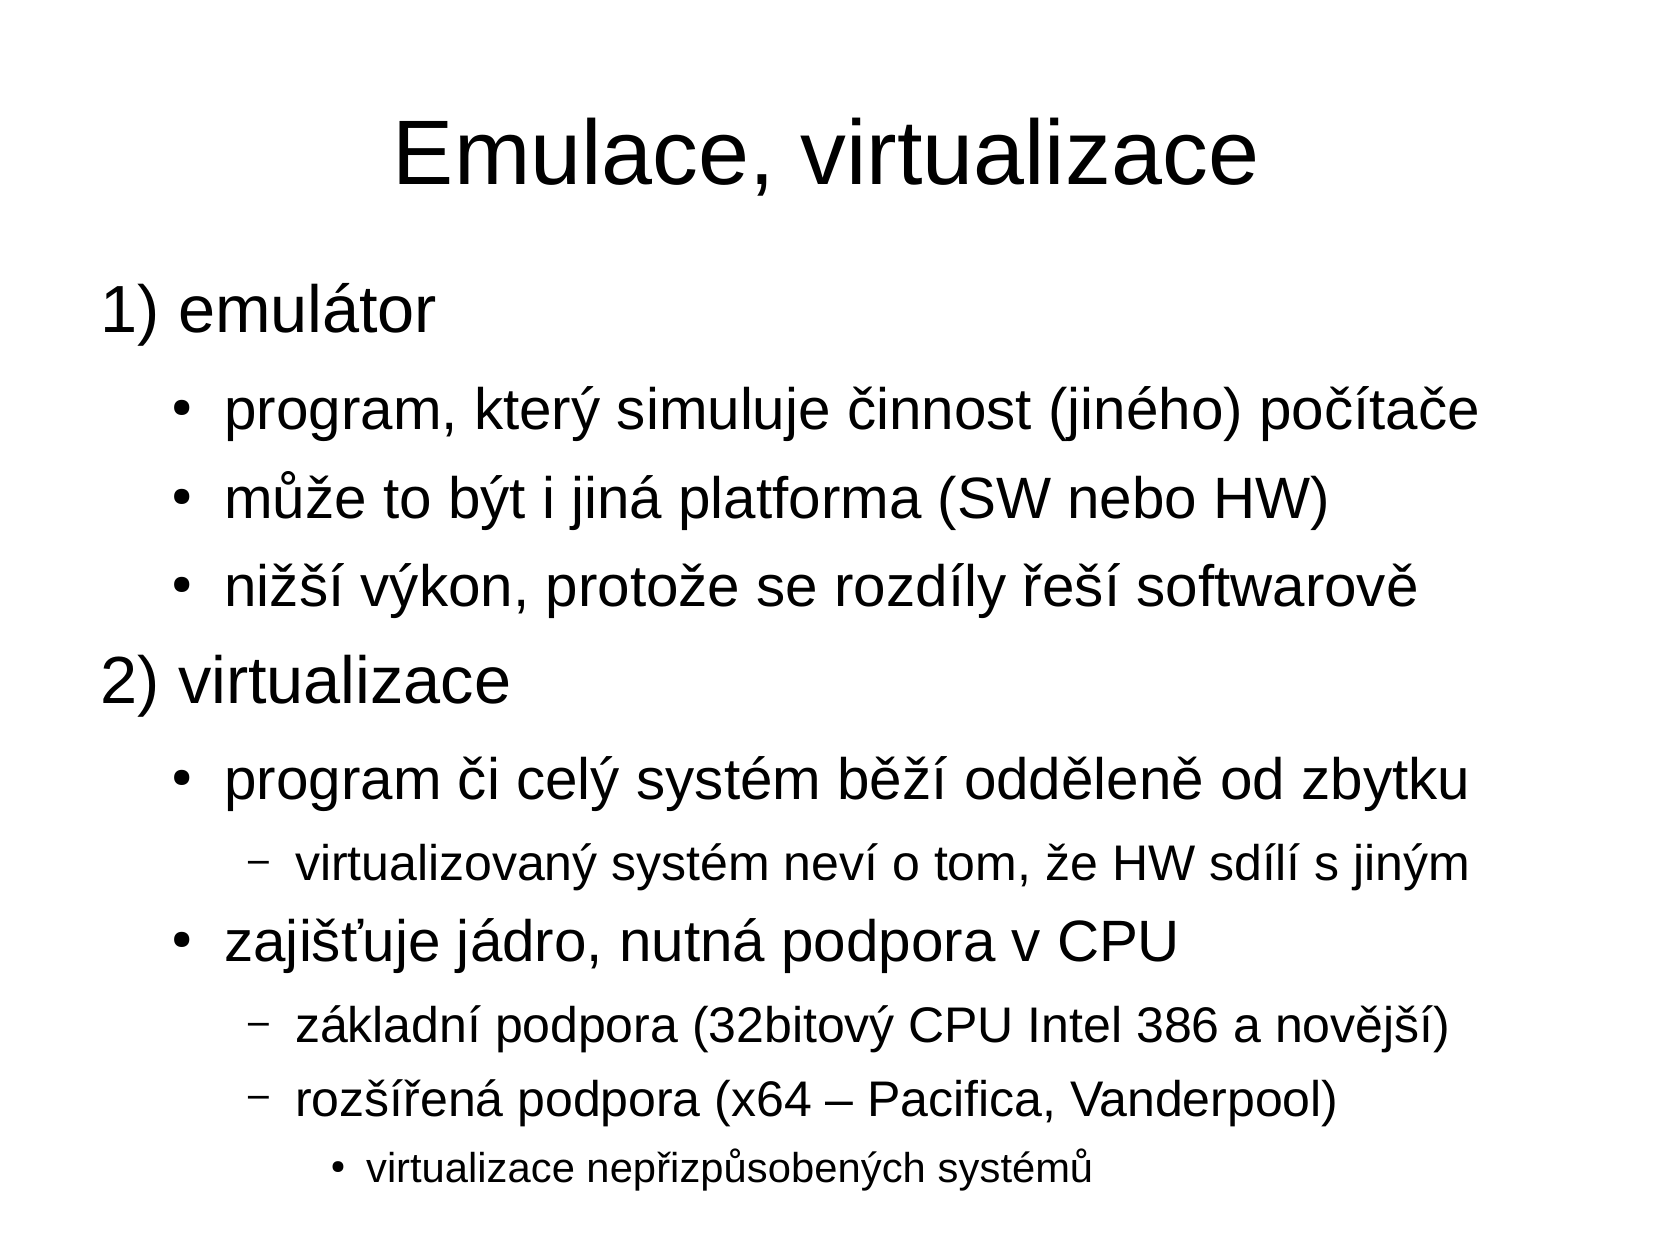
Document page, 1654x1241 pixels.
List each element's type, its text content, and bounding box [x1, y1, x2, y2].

list emulátor program, který simuluje činnost (jiného) počítače může to být i jiná platforma (SW nebo HW) nižší výkon, protože se rozdíly řeší softwarově virtualizace program či celý systém běží odděleně od zbytku virtualizovaný systém neví o tom, že HW sdílí s jiným zajišťuje jádro, nutná podpora v CPU základní podpora (32bitový CPU Intel 386 a novější) rozšířená podpora (x64 – Pacifica, Vanderpool) virtualizace nepřizpůsobených systémů [82, 272, 1571, 1192]
title Emulace, virtualizace [82, 49, 1571, 257]
